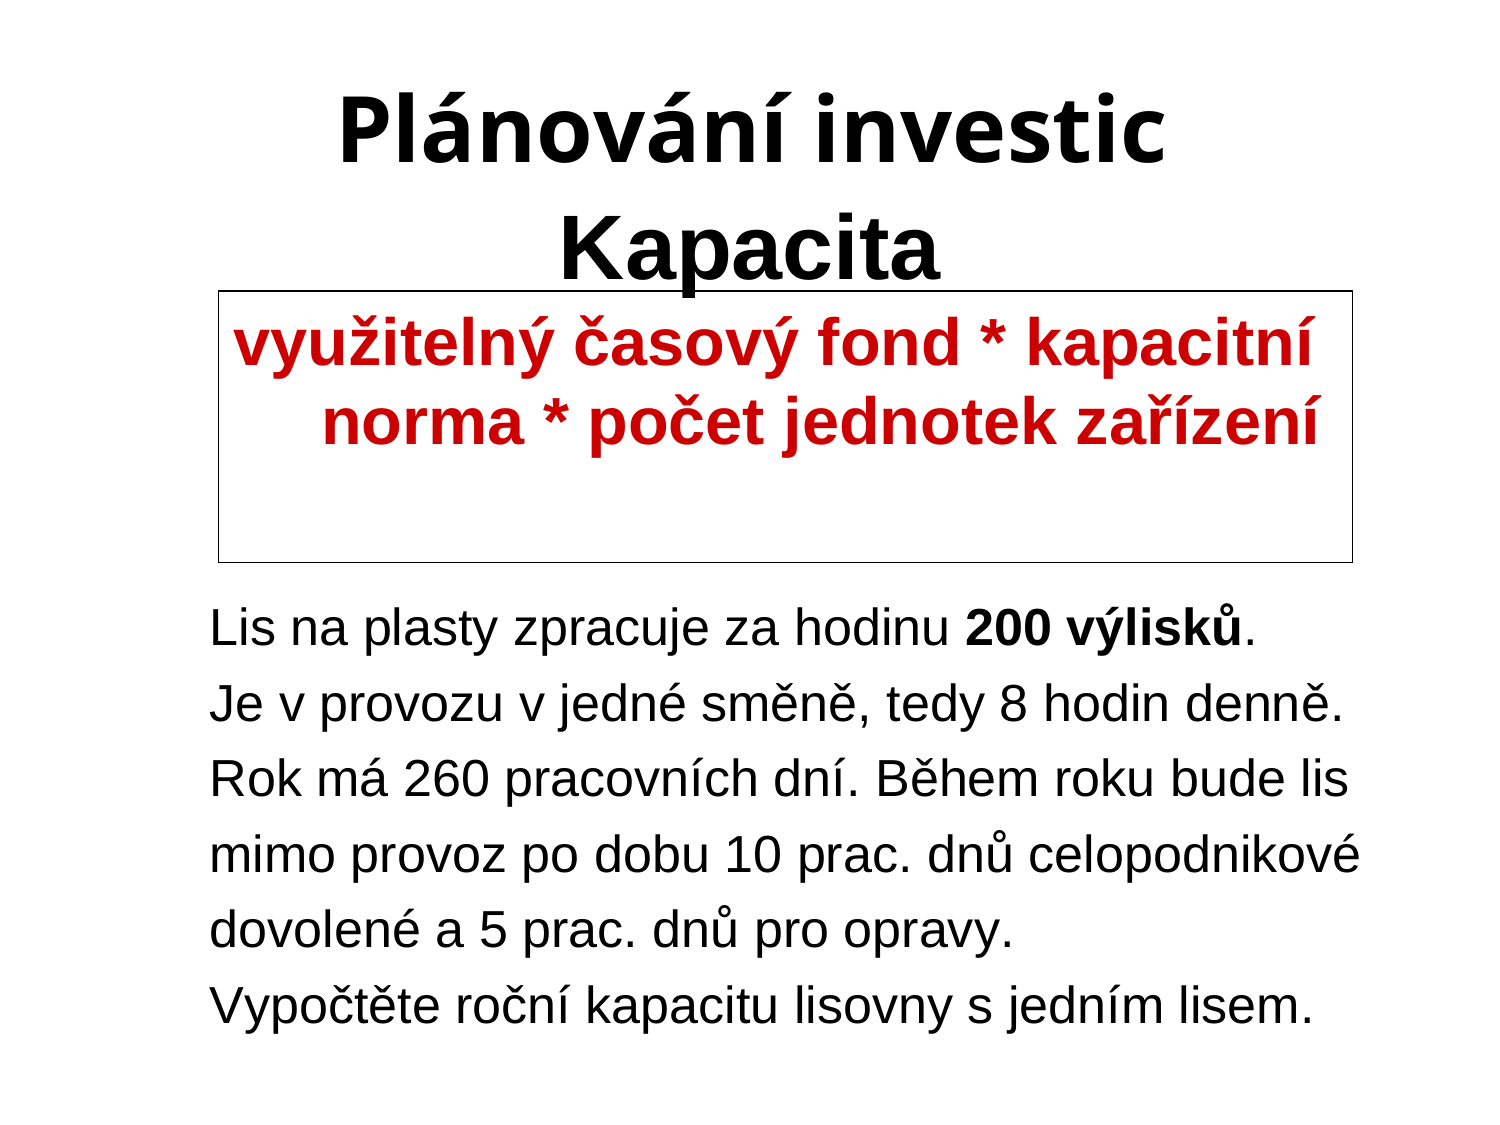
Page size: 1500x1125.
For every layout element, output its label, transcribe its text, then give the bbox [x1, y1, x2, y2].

list využitelný časový fond * kapacitní norma * počet jednotek zařízení [218, 290, 1353, 563]
text_box Plánování investic [76, 66, 1427, 185]
title Kapacita [75, 148, 1426, 337]
text_box Lis na plasty zpracuje za hodinu 200 výlisků. Je v provozu v jedné směně, tedy 8 hodin denně. Rok má 260 pracovních dní. Během roku bude lis mimo provoz po dobu 10 prac. dnů celopodnikové dovolené a 5 prac. dnů pro opravy. Vypočtěte roční kapacitu lisovny s jedním lisem. [194, 586, 1500, 1012]
